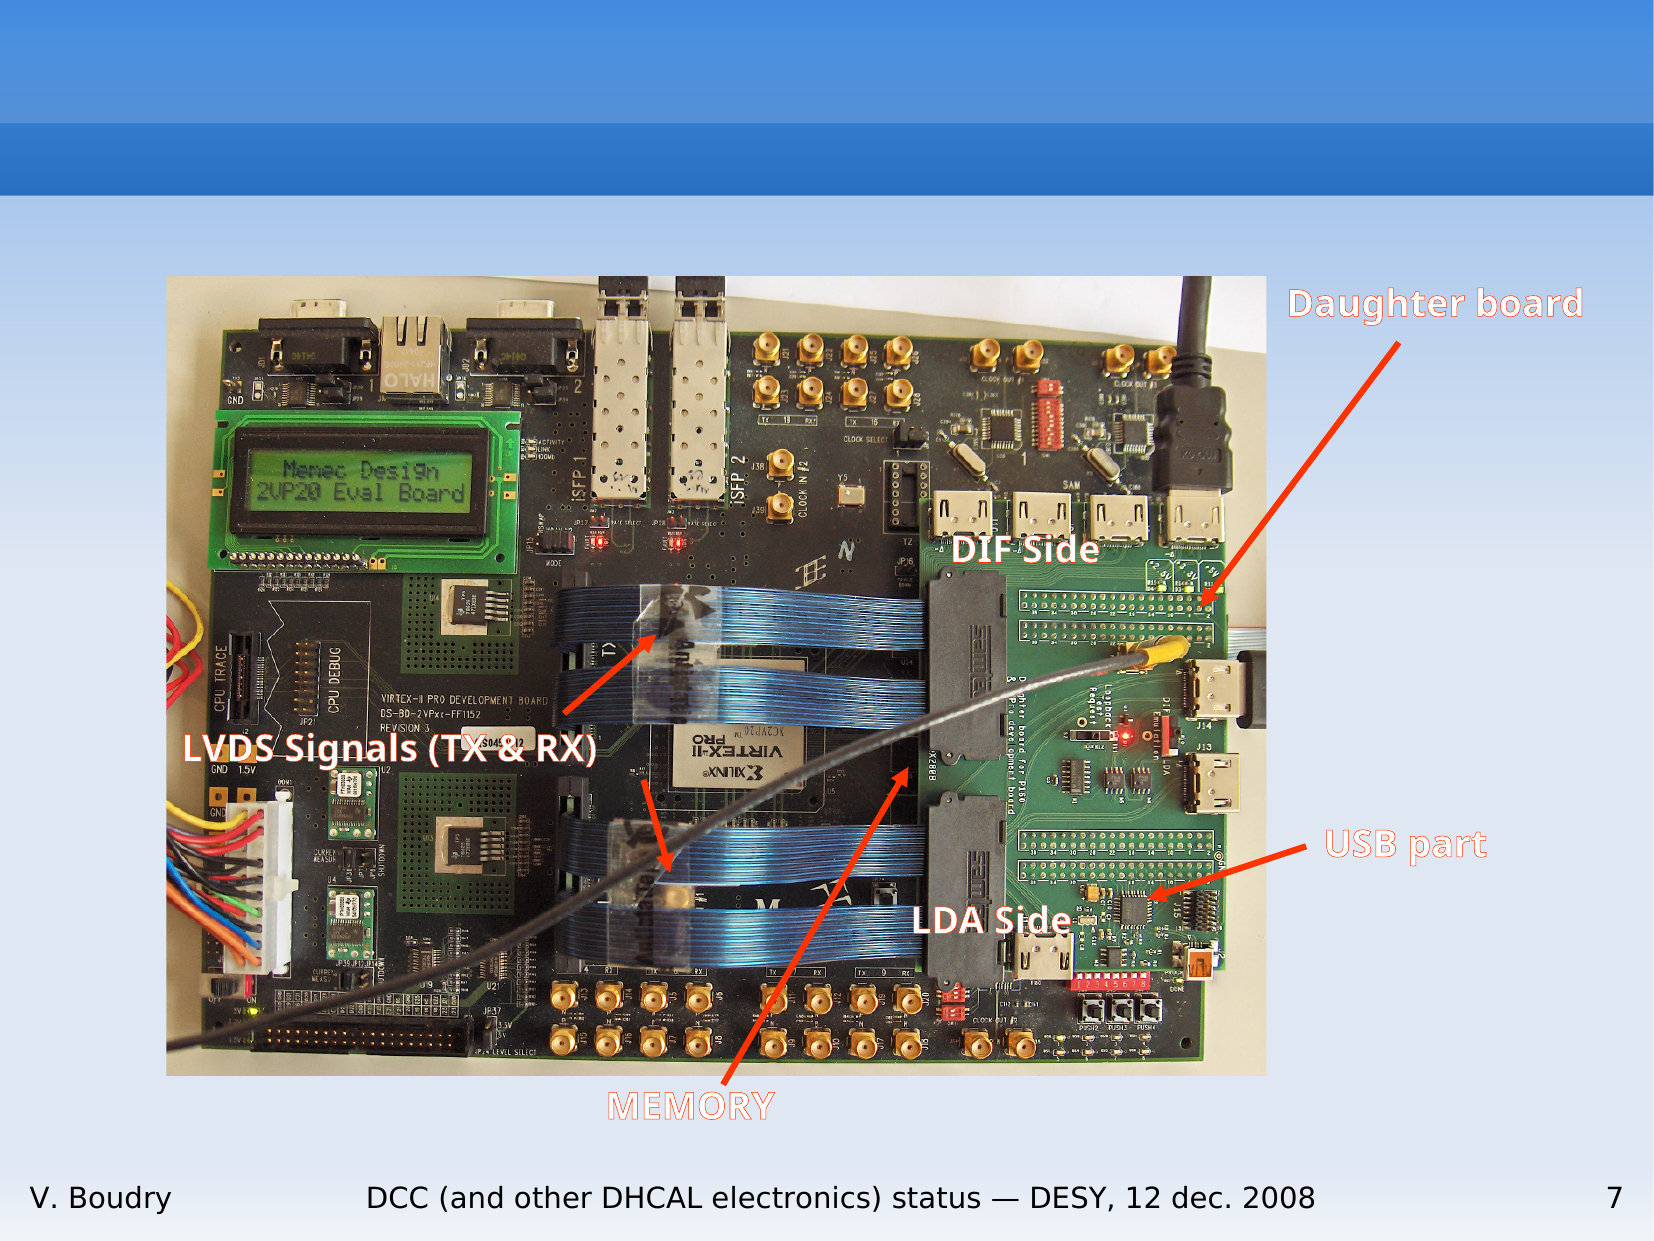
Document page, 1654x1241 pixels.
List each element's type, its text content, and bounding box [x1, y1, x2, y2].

text_box Daughter board [1271, 268, 1654, 336]
text_box LVDS Signals (TX & RX) [166, 713, 764, 781]
text_box MEMORY [590, 1071, 909, 1138]
text_box LDA Side [895, 885, 1148, 953]
text_box USB part [1308, 809, 1561, 876]
text_box DIF Side [935, 514, 1188, 582]
picture [0, 0, 1654, 1241]
